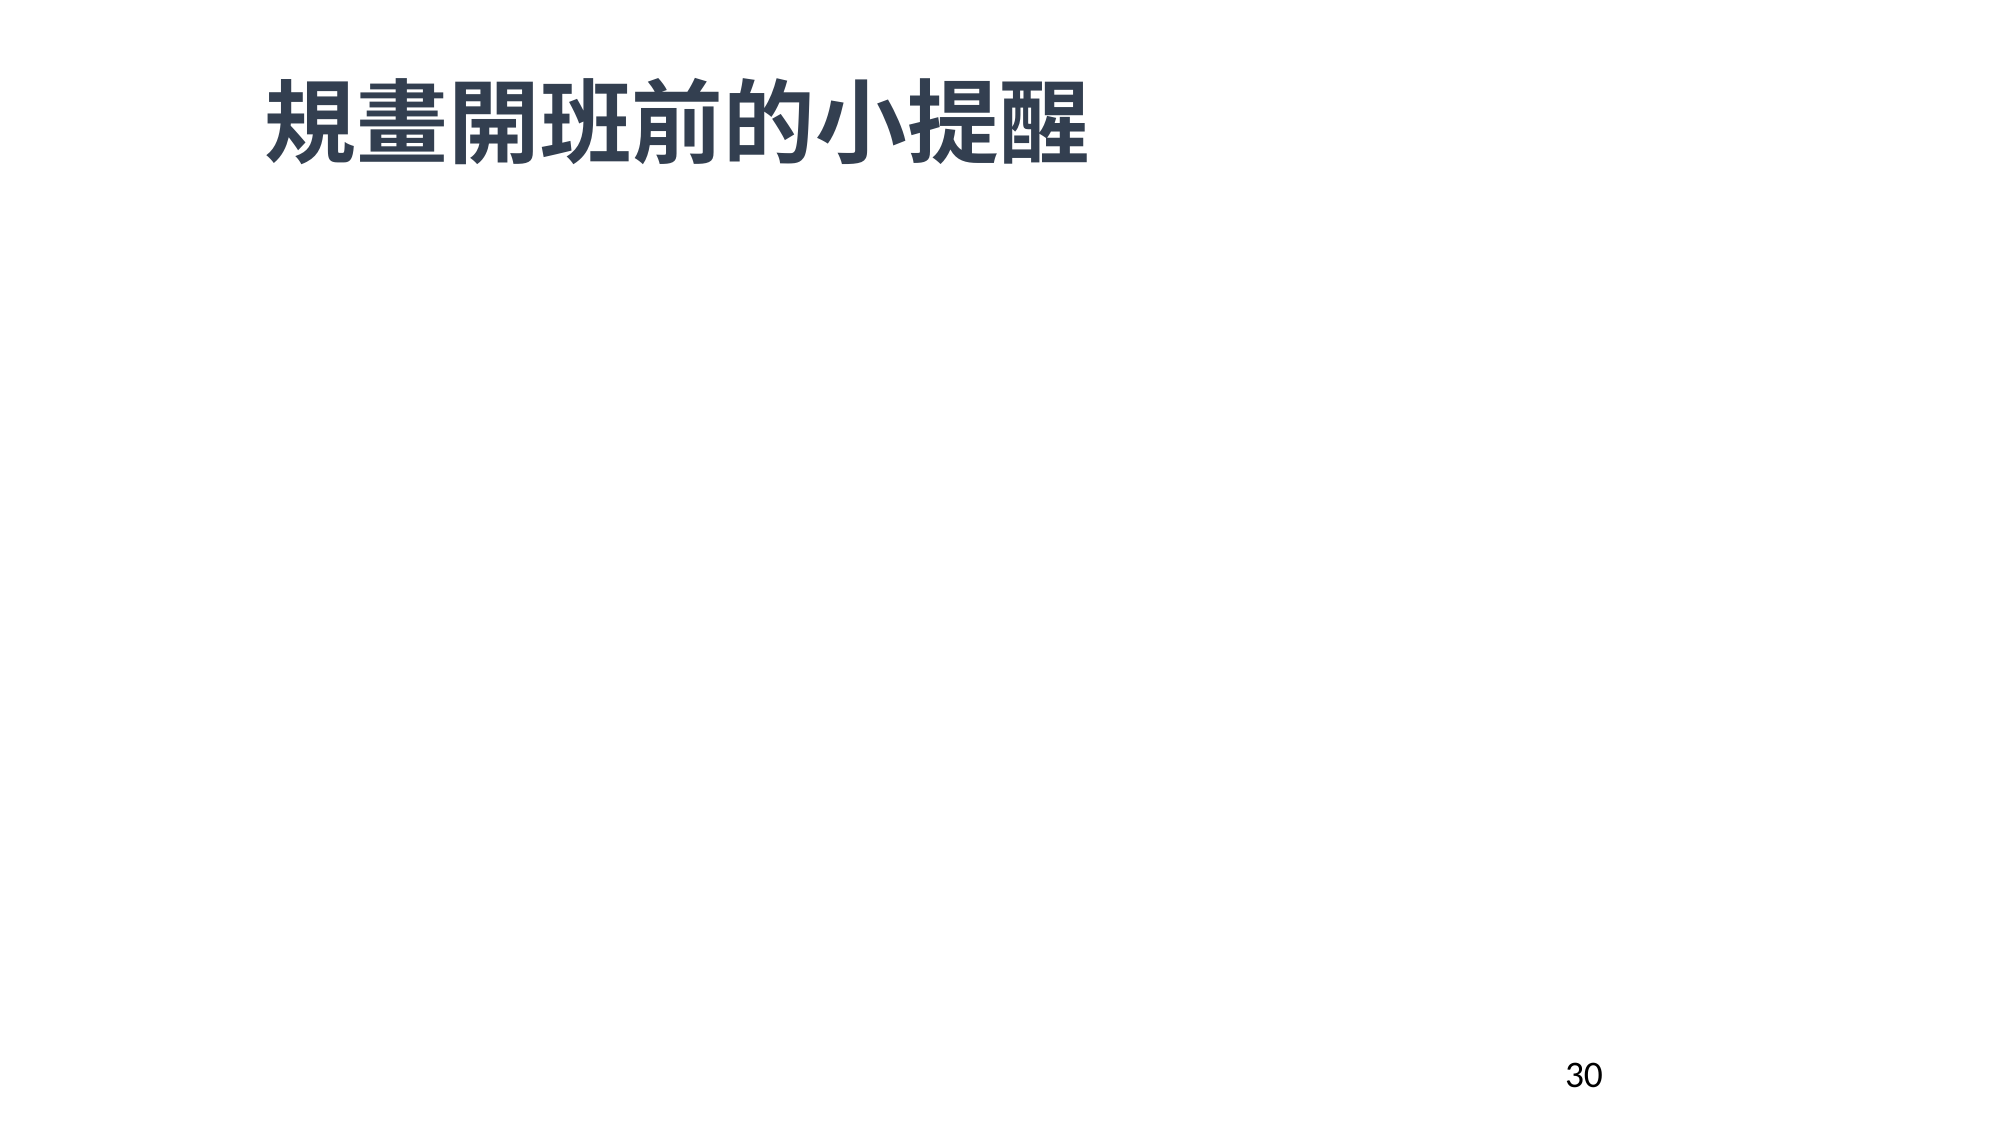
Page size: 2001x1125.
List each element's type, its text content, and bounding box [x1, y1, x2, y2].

text_box [1550, 1042, 2000, 1103]
text_box 規畫開班前的小提醒 [250, 58, 1106, 183]
